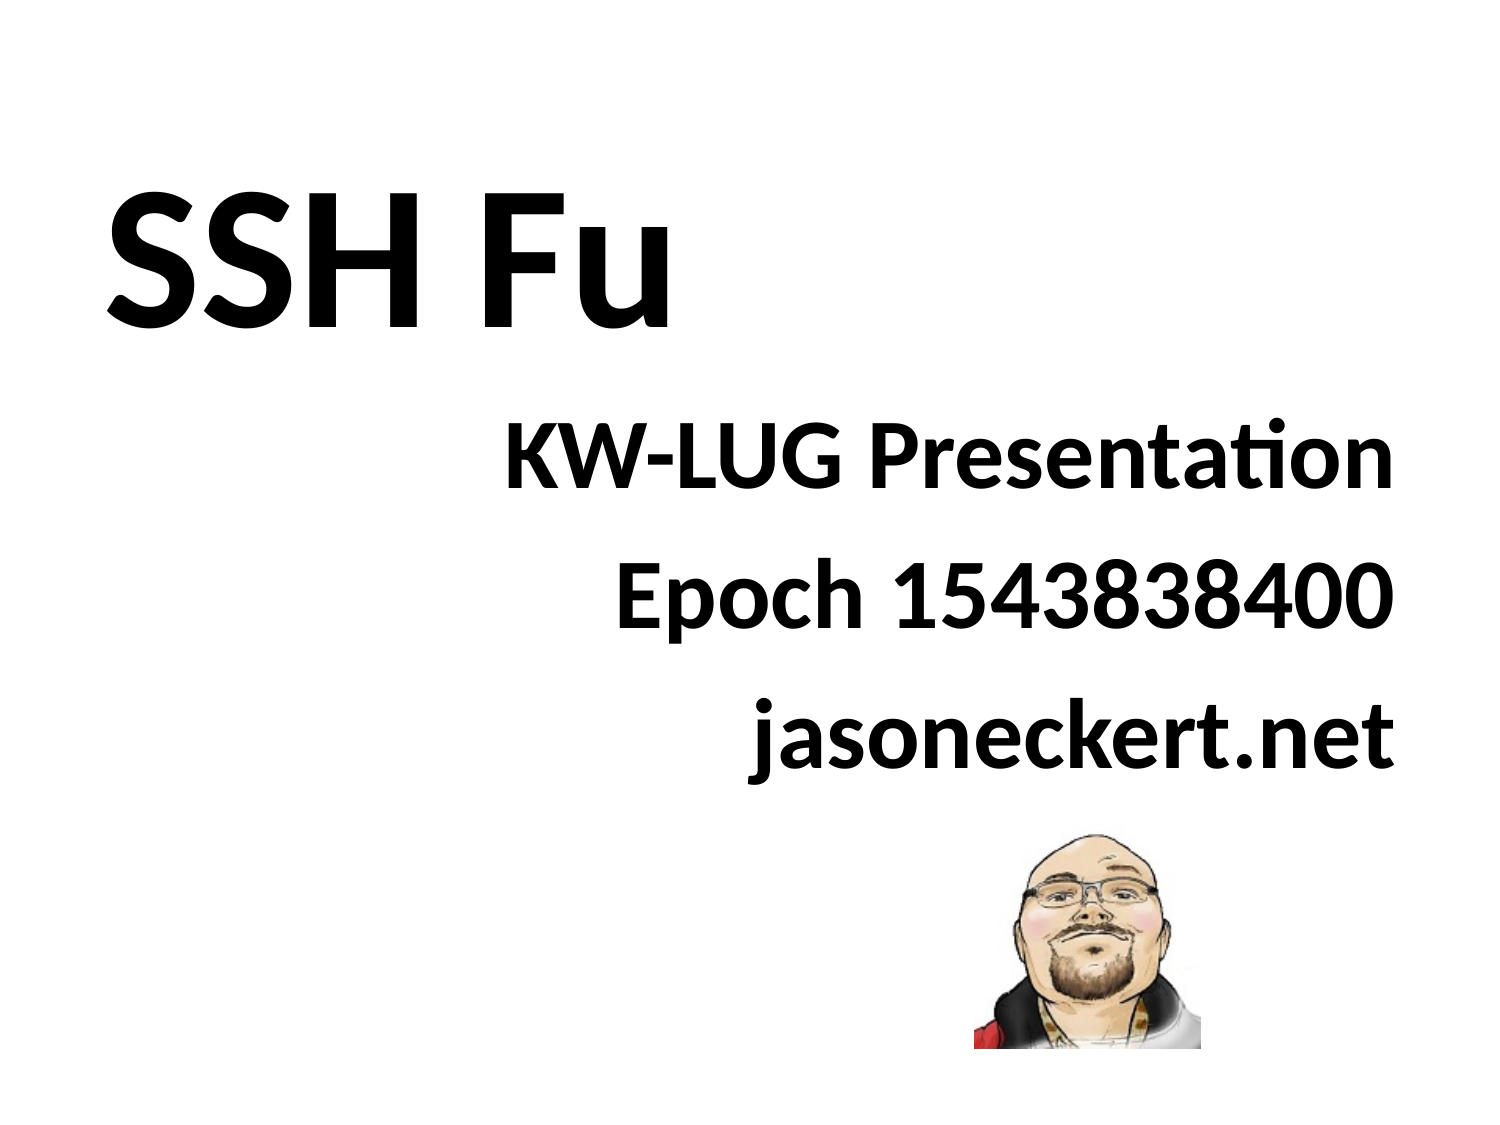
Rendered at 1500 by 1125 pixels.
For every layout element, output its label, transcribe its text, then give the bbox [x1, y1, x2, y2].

picture [974, 822, 1201, 1049]
text_box SSH Fu KW-LUG Presentation Epoch 1543838400 jasoneckert.net [88, 113, 1412, 858]
